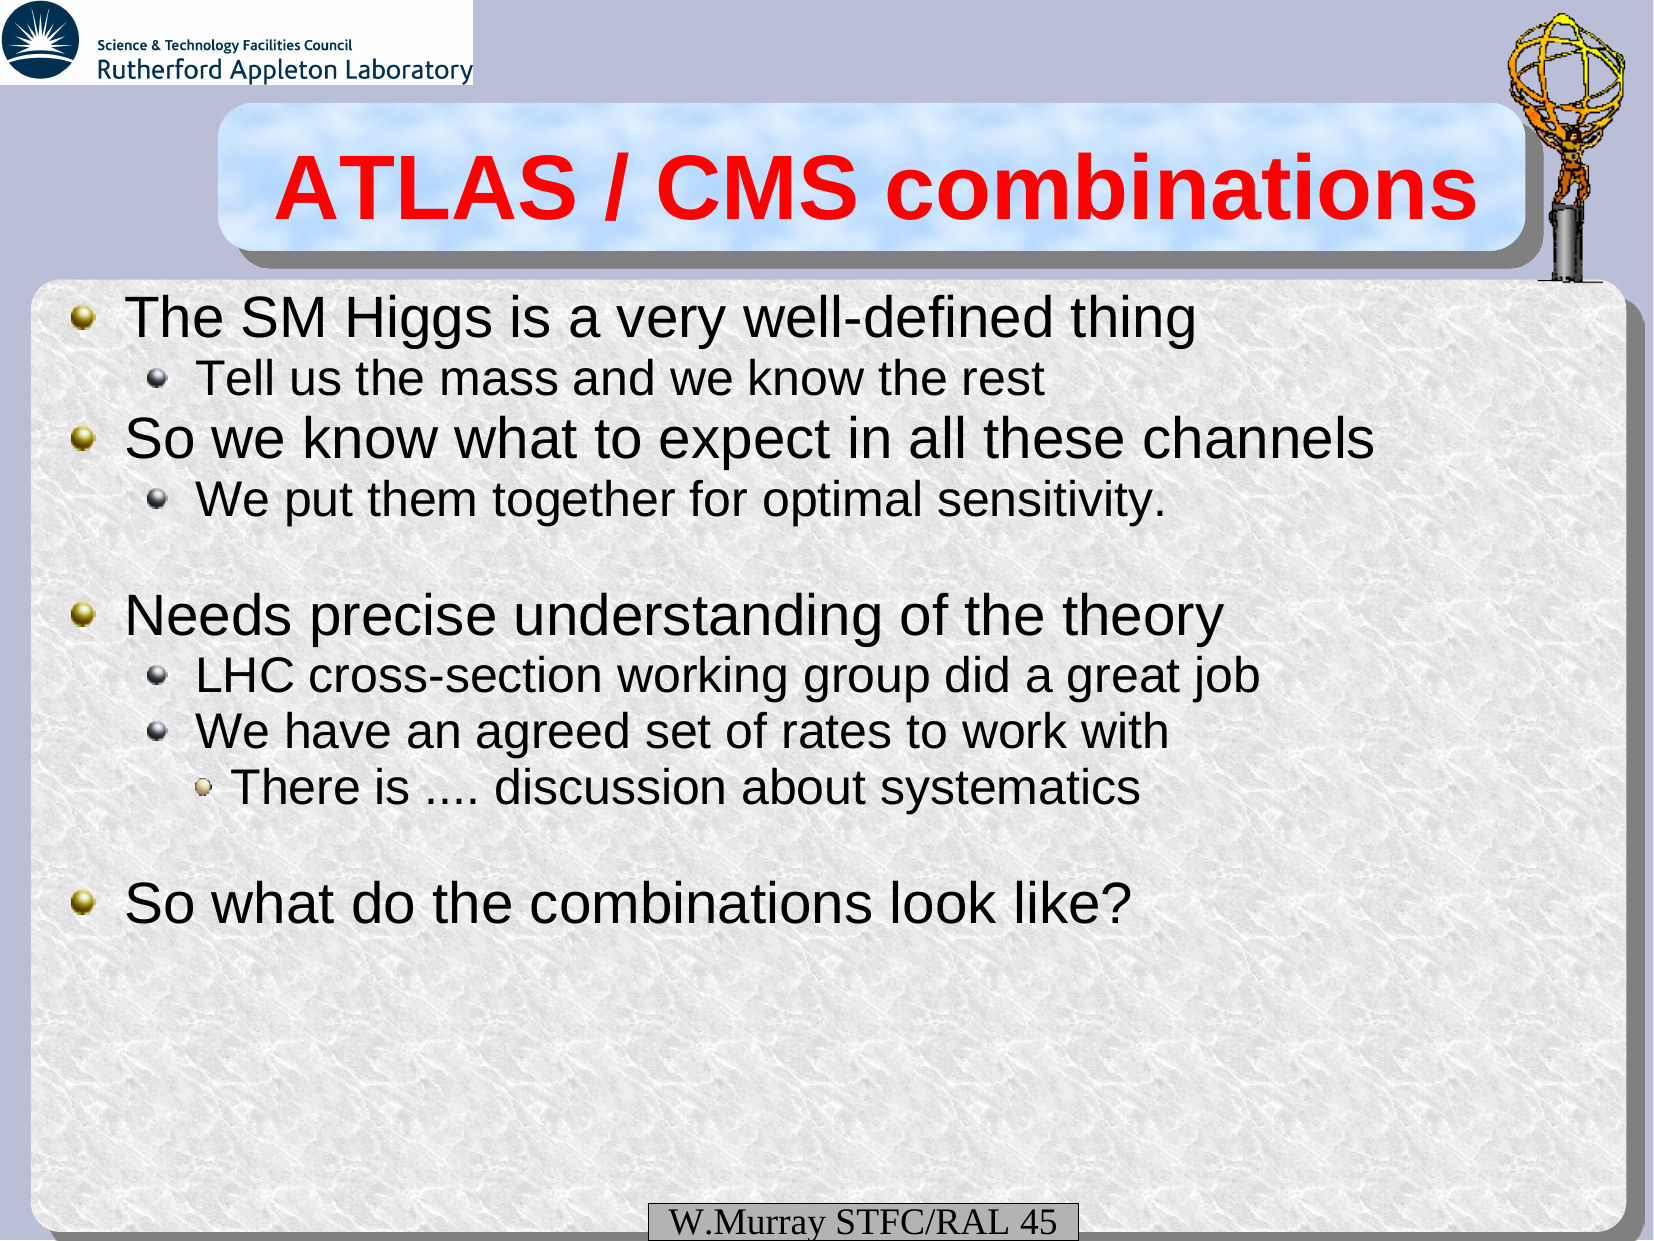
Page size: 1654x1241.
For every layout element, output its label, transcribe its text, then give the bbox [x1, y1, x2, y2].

picture [30, 0, 1654, 1232]
picture [0, 0, 473, 85]
list The SM Higgs is a very well-defined thing Tell us the mass and we know the rest So we know what to expect in all these channels We put them together for optimal sensitivity. Needs precise understanding of the theory LHC cross-section working group did a great job We have an agreed set of rates to work with There is .... discussion about systematics So what do the combinations look like? [53, 285, 1588, 1193]
title ATLAS / CMS combinations [244, 112, 1512, 263]
